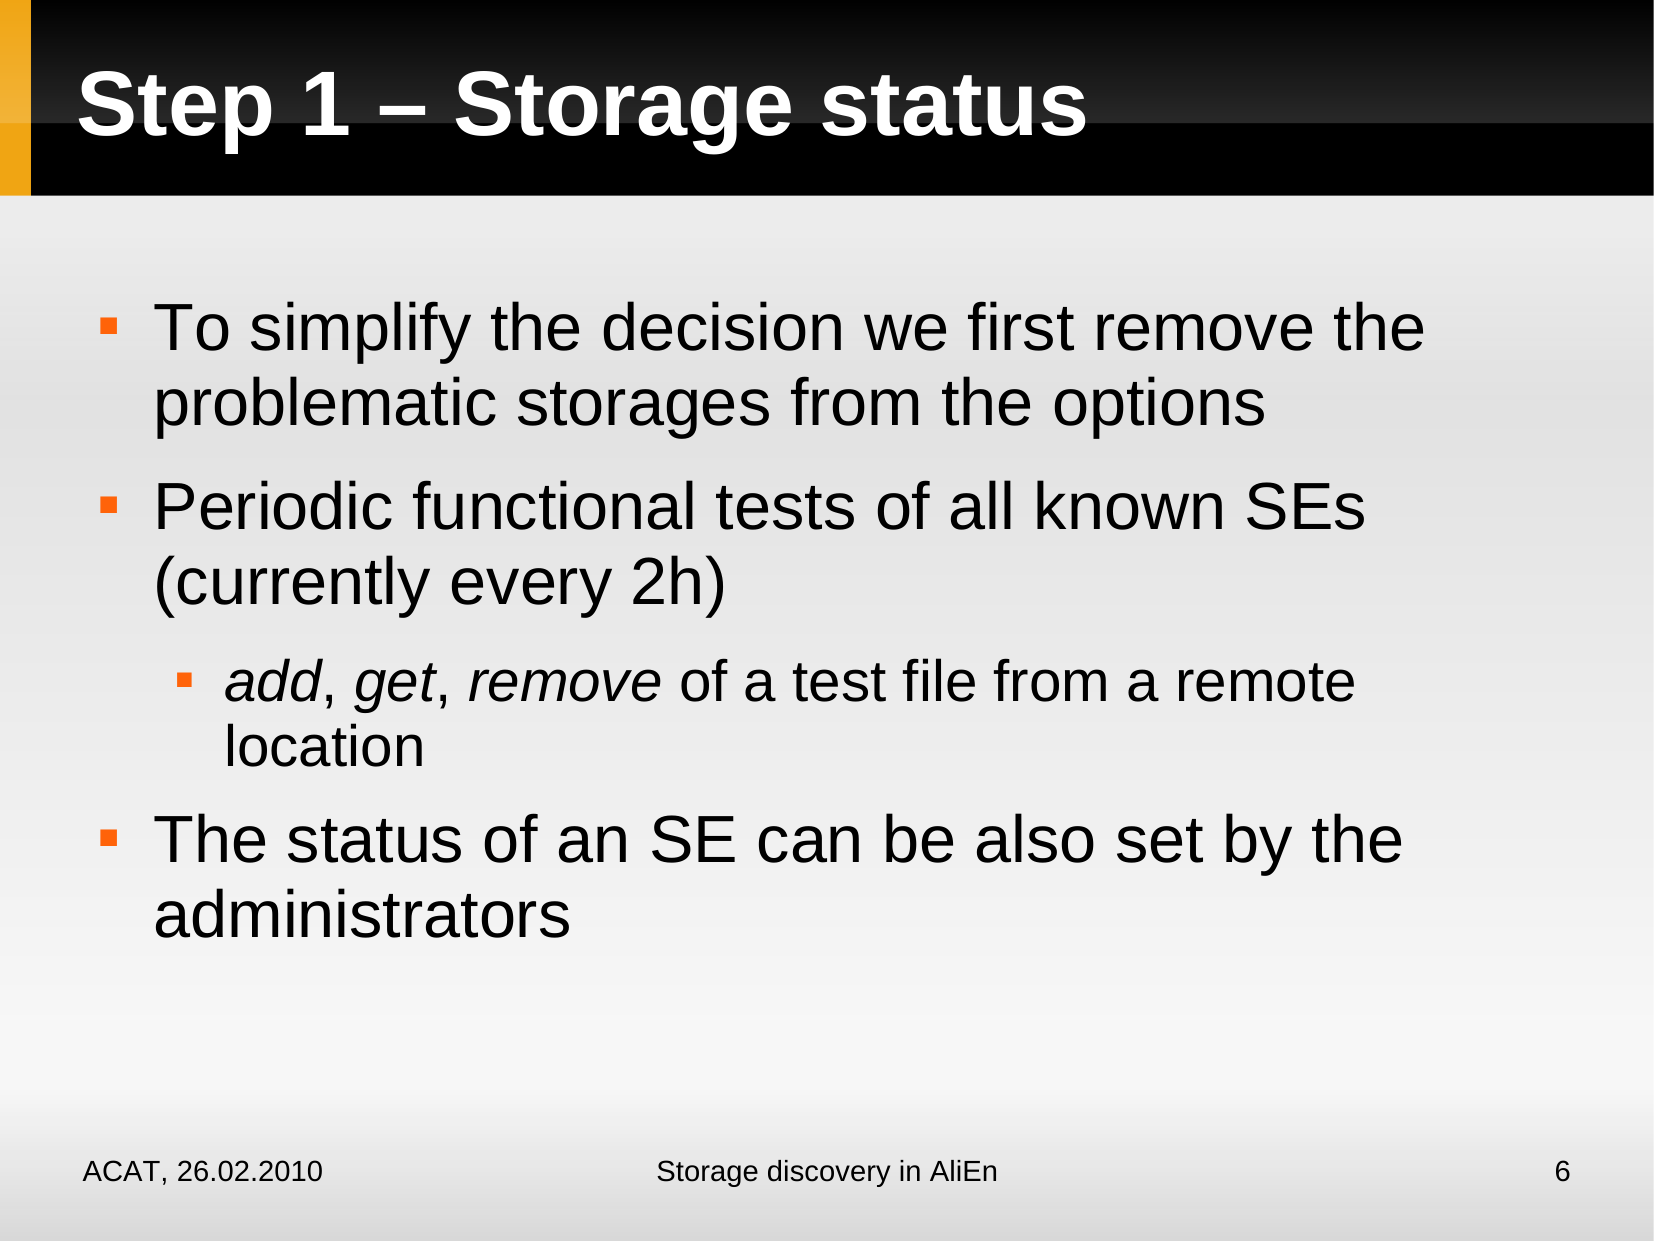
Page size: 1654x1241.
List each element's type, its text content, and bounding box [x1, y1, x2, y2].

picture [0, 0, 1654, 1241]
title Step 1 – Storage status [76, 0, 1565, 208]
list To simplify the decision we first remove the problematic storages from the options Periodic functional tests of all known SEs (currently every 2h) add, get, remove of a test file from a remote location The status of an SE can be also set by the administrators [82, 290, 1571, 1109]
